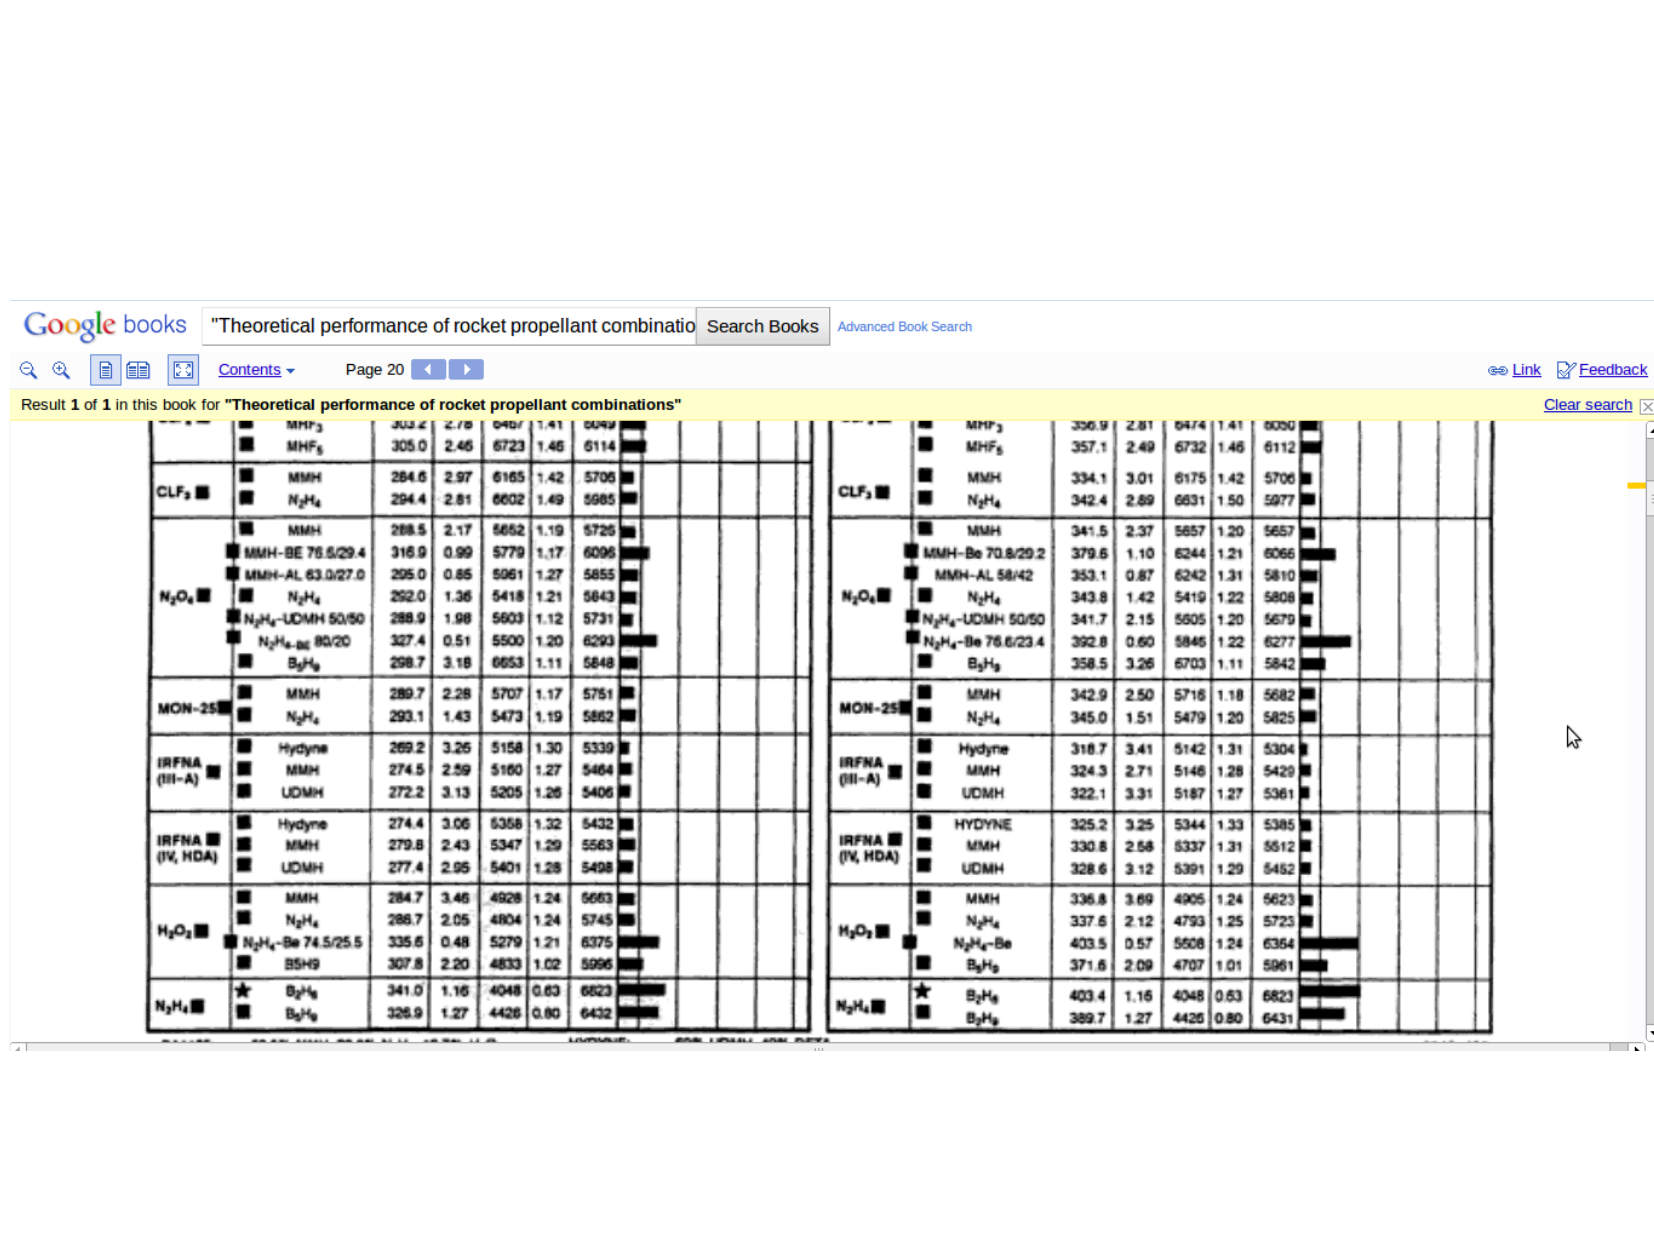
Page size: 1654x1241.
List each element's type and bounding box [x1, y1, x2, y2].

picture [9, 300, 1654, 1051]
